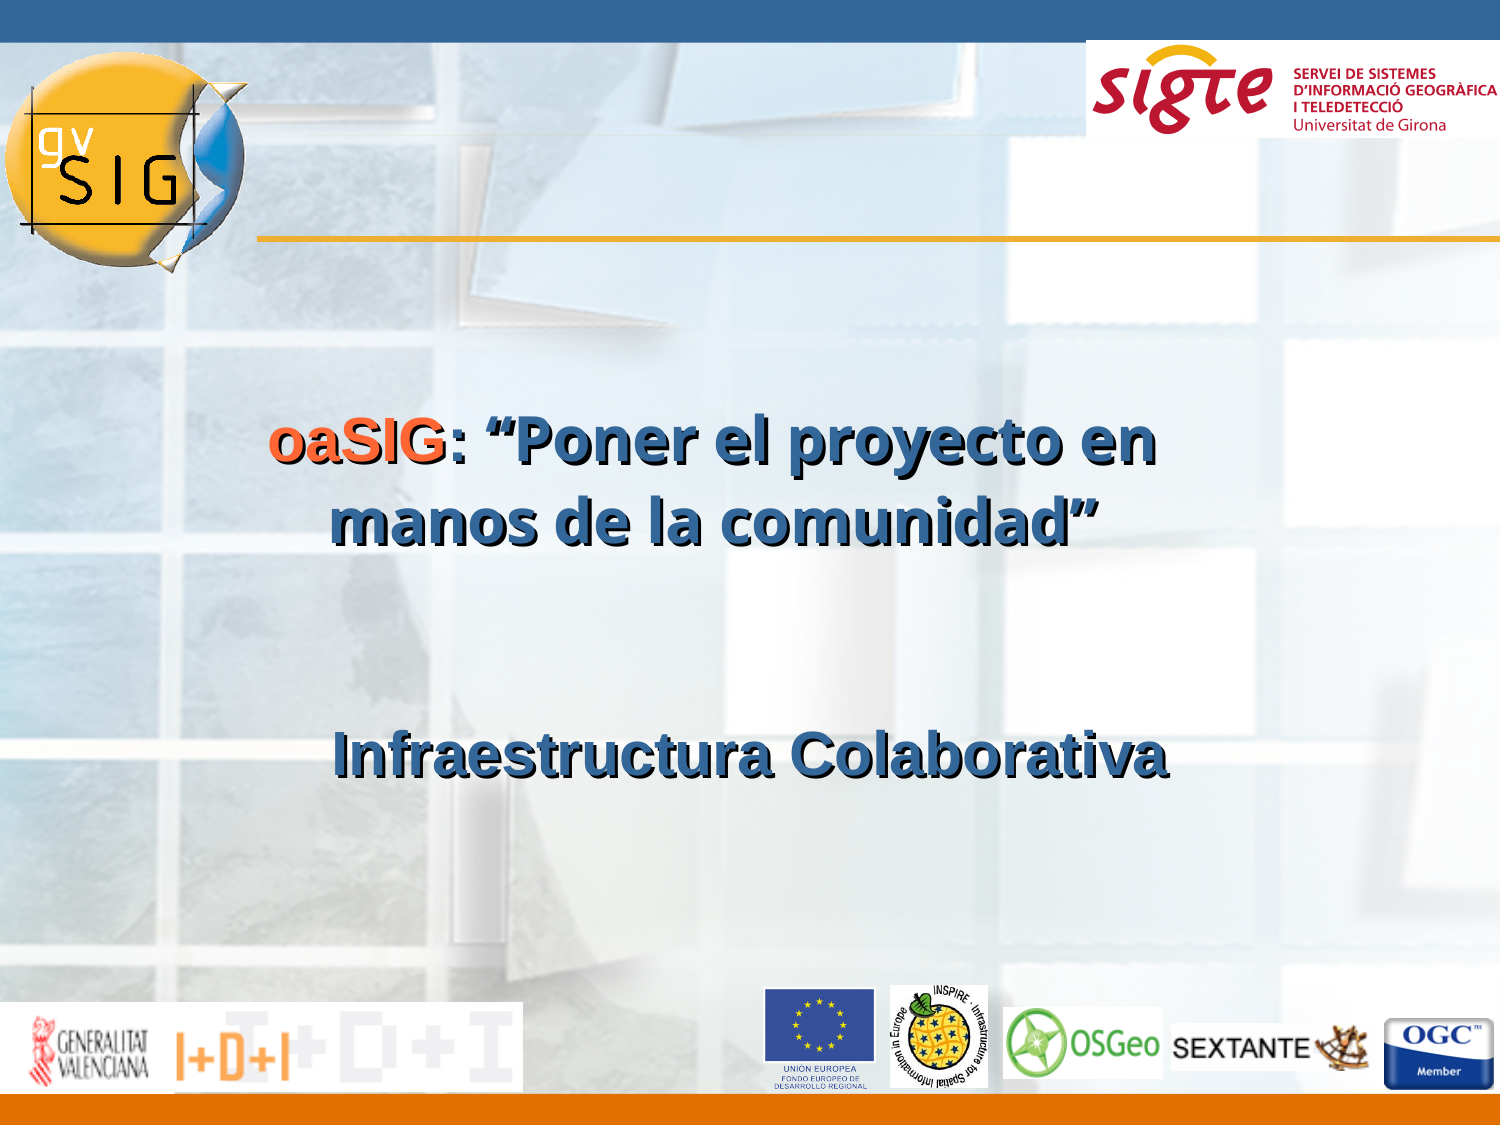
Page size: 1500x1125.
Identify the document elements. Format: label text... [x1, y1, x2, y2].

picture [1171, 1023, 1375, 1071]
picture [1384, 1018, 1494, 1090]
picture [1003, 1007, 1163, 1079]
picture [1086, 40, 1500, 138]
picture [0, 49, 250, 276]
picture [890, 985, 988, 1088]
picture [763, 987, 876, 1089]
text_box Infraestructura Colaborativa [0, 714, 1500, 851]
picture [0, 1002, 523, 1094]
text_box oaSIG: “Poner el proyecto en manos de la comunidad” [143, 388, 1283, 554]
